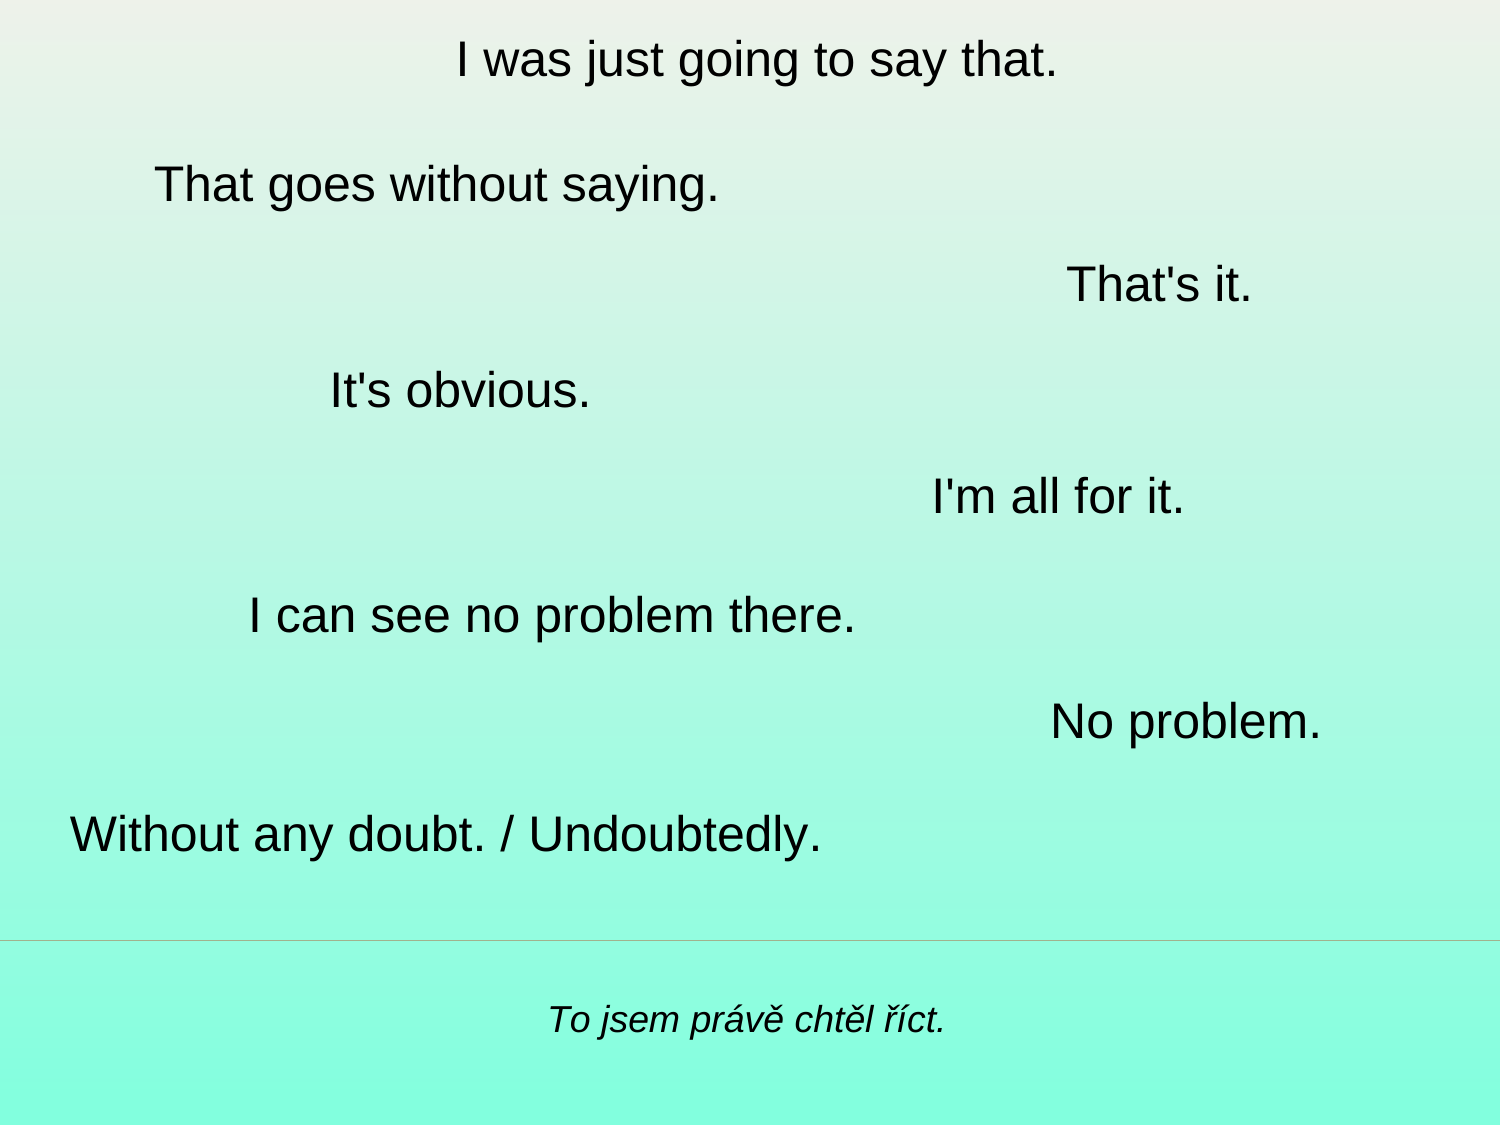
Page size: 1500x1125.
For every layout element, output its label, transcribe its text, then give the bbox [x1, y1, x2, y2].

text_box To jsem právě chtěl říct. [532, 987, 962, 1049]
text_box Without any doubt. / Undoubtedly. [55, 793, 839, 870]
text_box I can see no problem there. [233, 574, 873, 650]
text_box No problem. [1035, 680, 1338, 757]
text_box I'm all for it. [916, 456, 1201, 532]
text_box That's it. [1051, 243, 1269, 319]
text_box I was just going to say that. [440, 18, 1075, 95]
text_box That goes without saying. [138, 144, 736, 220]
text_box It's obvious. [314, 349, 607, 426]
